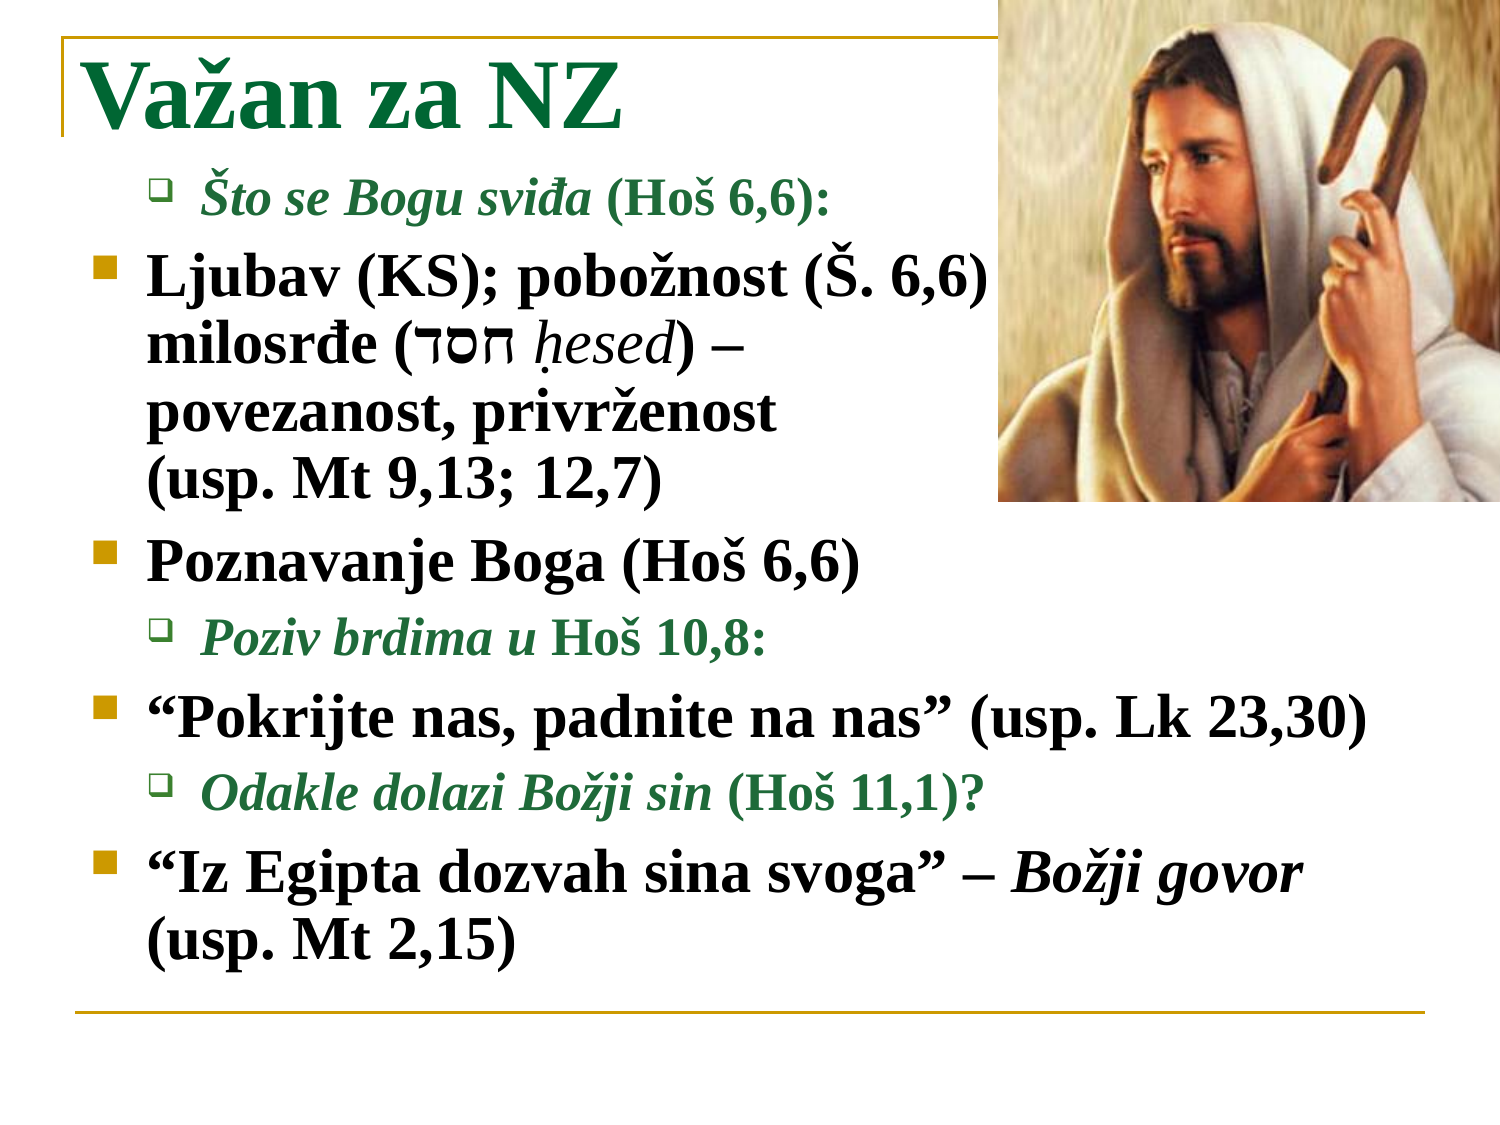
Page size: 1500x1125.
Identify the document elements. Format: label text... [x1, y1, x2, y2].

list Što se Bogu sviđa (Hoš 6,6): Ljubav (KS); pobožnost (Š. 6,6) milosrđe (חסד ḥesed) – povezanost, privrženost (usp. Mt 9,13; 12,7) Poznavanje Boga (Hoš 6,6) Poziv brdima u Hoš 10,8: “Pokrijte nas, padnite na nas” (usp. Lk 23,30) Odakle dolazi Božji sin (Hoš 11,1)? “Iz Egipta dozvah sina svoga” – Božji govor (usp. Mt 2,15) [75, 160, 1426, 1006]
title Važan za NZ [64, 21, 998, 209]
picture [998, 0, 1500, 502]
